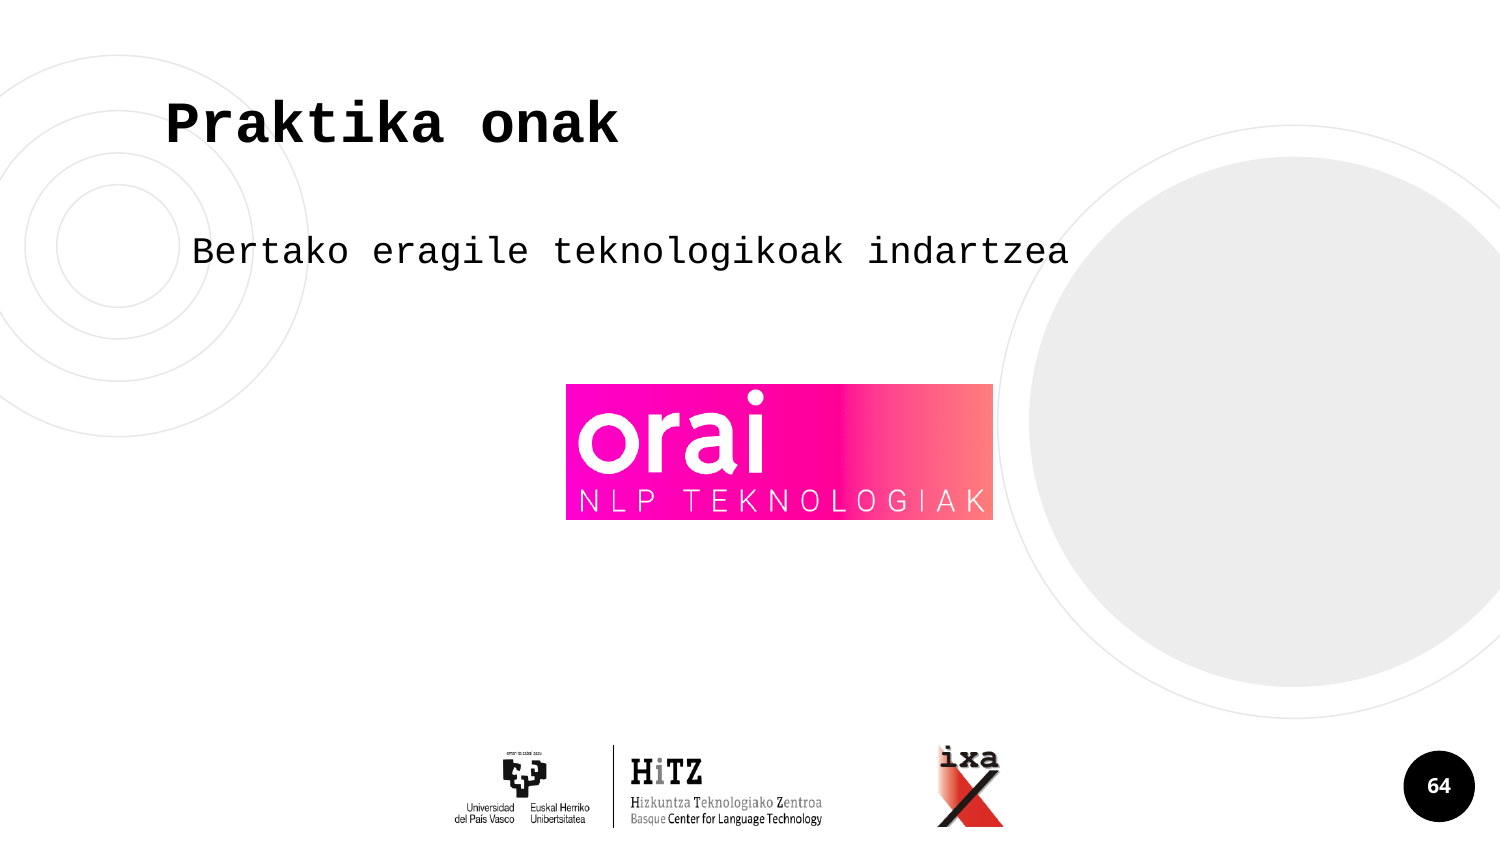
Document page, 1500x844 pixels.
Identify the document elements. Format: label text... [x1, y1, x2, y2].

title Praktika onak [165, 70, 1312, 183]
picture [566, 384, 993, 520]
text_box <zenbakia> [1403, 750, 1476, 823]
text_box Bertako eragile teknologikoak indartzea [177, 224, 1111, 325]
picture [937, 744, 1004, 827]
picture [450, 745, 827, 828]
